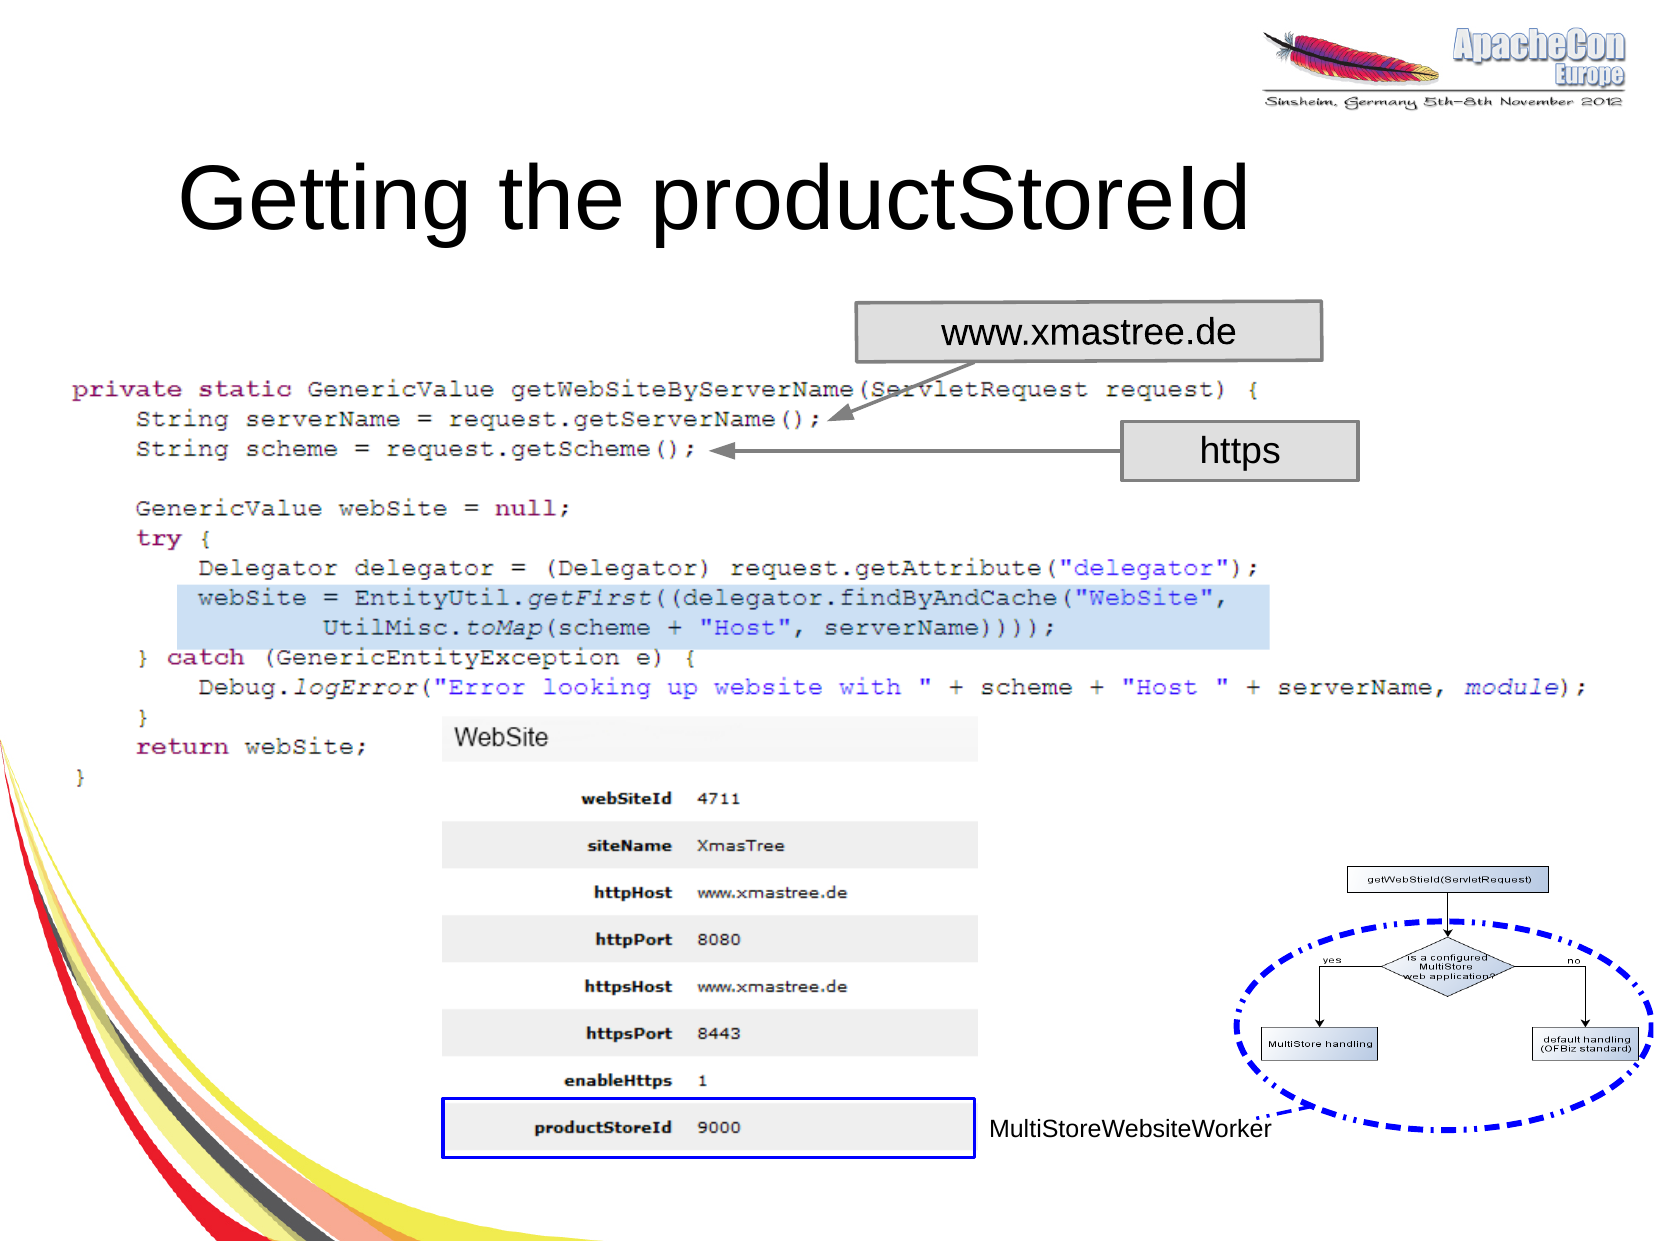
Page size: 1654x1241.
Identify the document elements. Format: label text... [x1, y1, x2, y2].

picture [0, 0, 1654, 1241]
text_box [177, 584, 1270, 650]
title Getting the productStoreId [177, 141, 1536, 254]
text_box https [1122, 421, 1359, 481]
text_box MultiStoreWebsiteWorker [974, 1106, 1314, 1191]
text_box www.xmastree.de [856, 301, 1322, 362]
